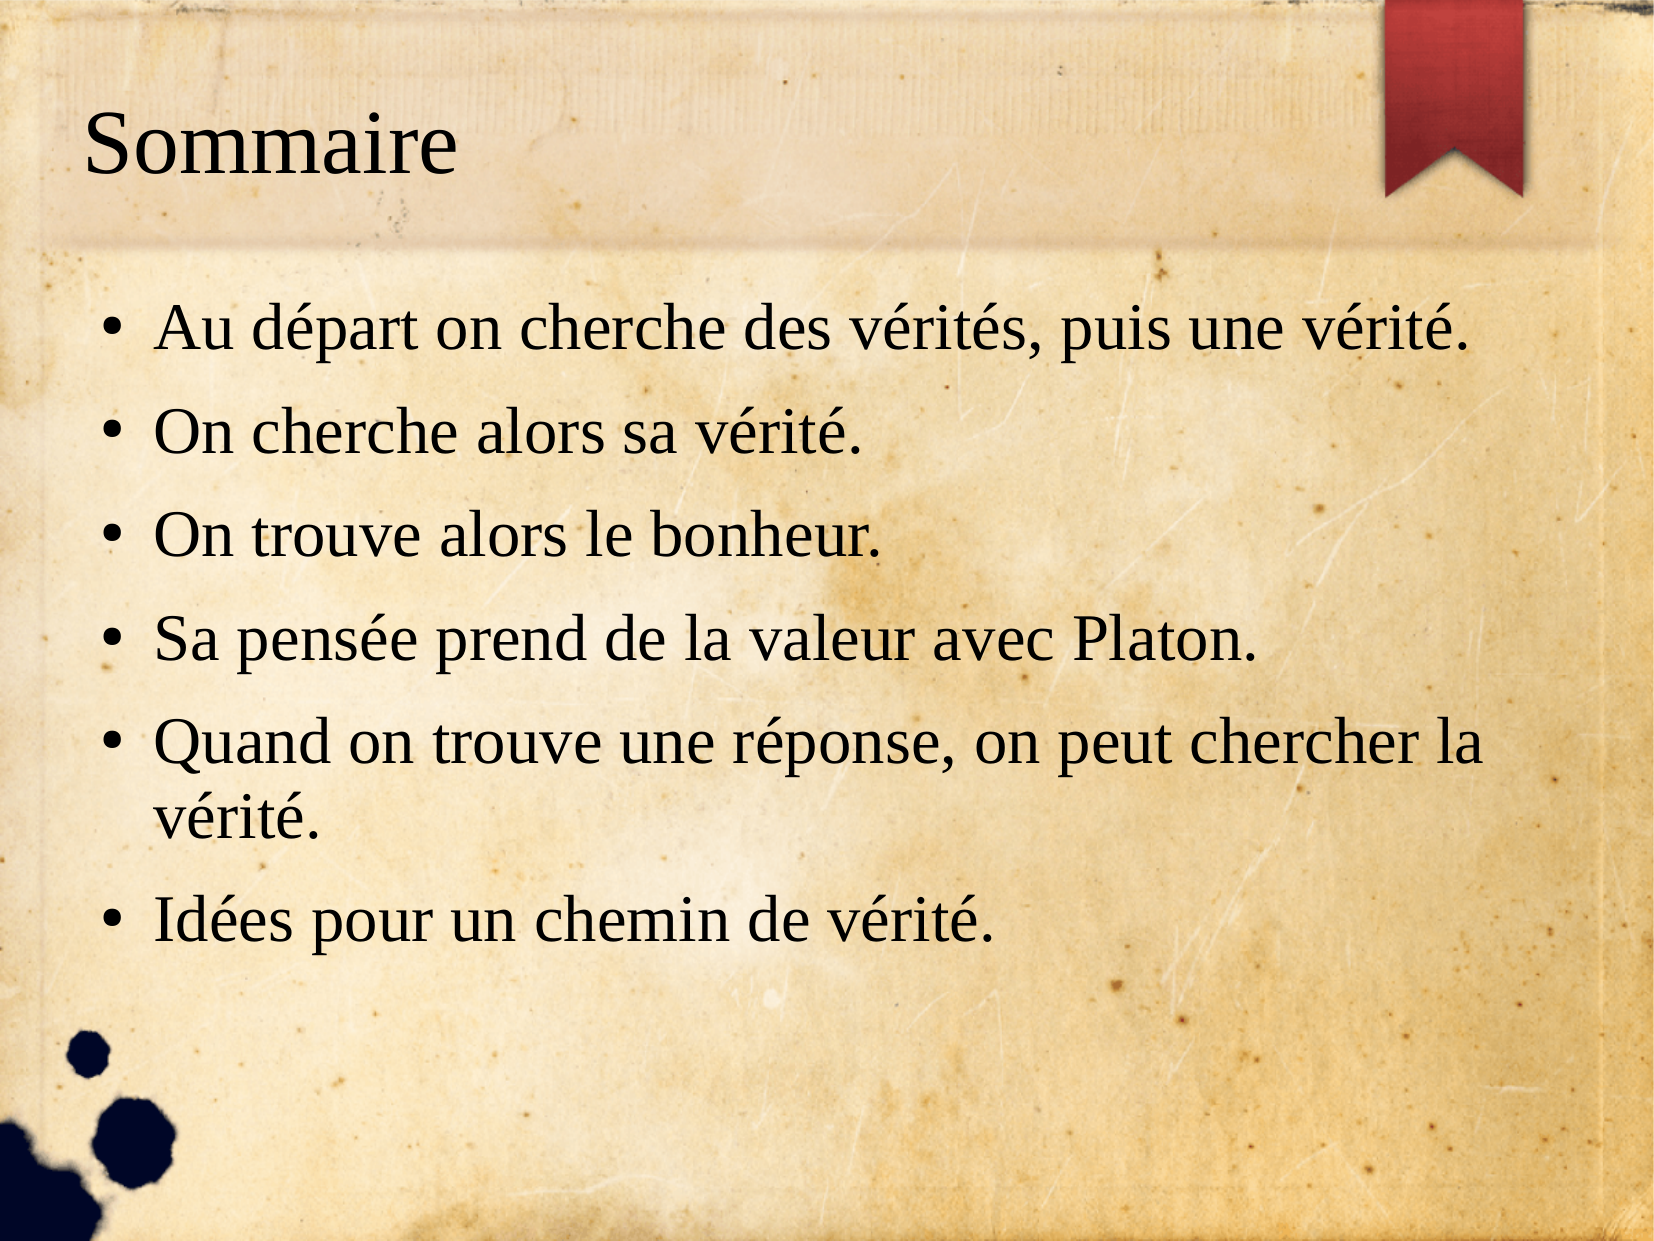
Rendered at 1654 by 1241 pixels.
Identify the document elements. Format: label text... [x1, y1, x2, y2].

title Sommaire [82, 49, 1347, 237]
list Au départ on cherche des vérités, puis une vérité. On cherche alors sa vérité. On trouve alors le bonheur. Sa pensée prend de la valeur avec Platon. Quand on trouve une réponse, on peut chercher la vérité. Idées pour un chemin de vérité. [82, 290, 1538, 1010]
picture [0, 0, 1654, 1241]
